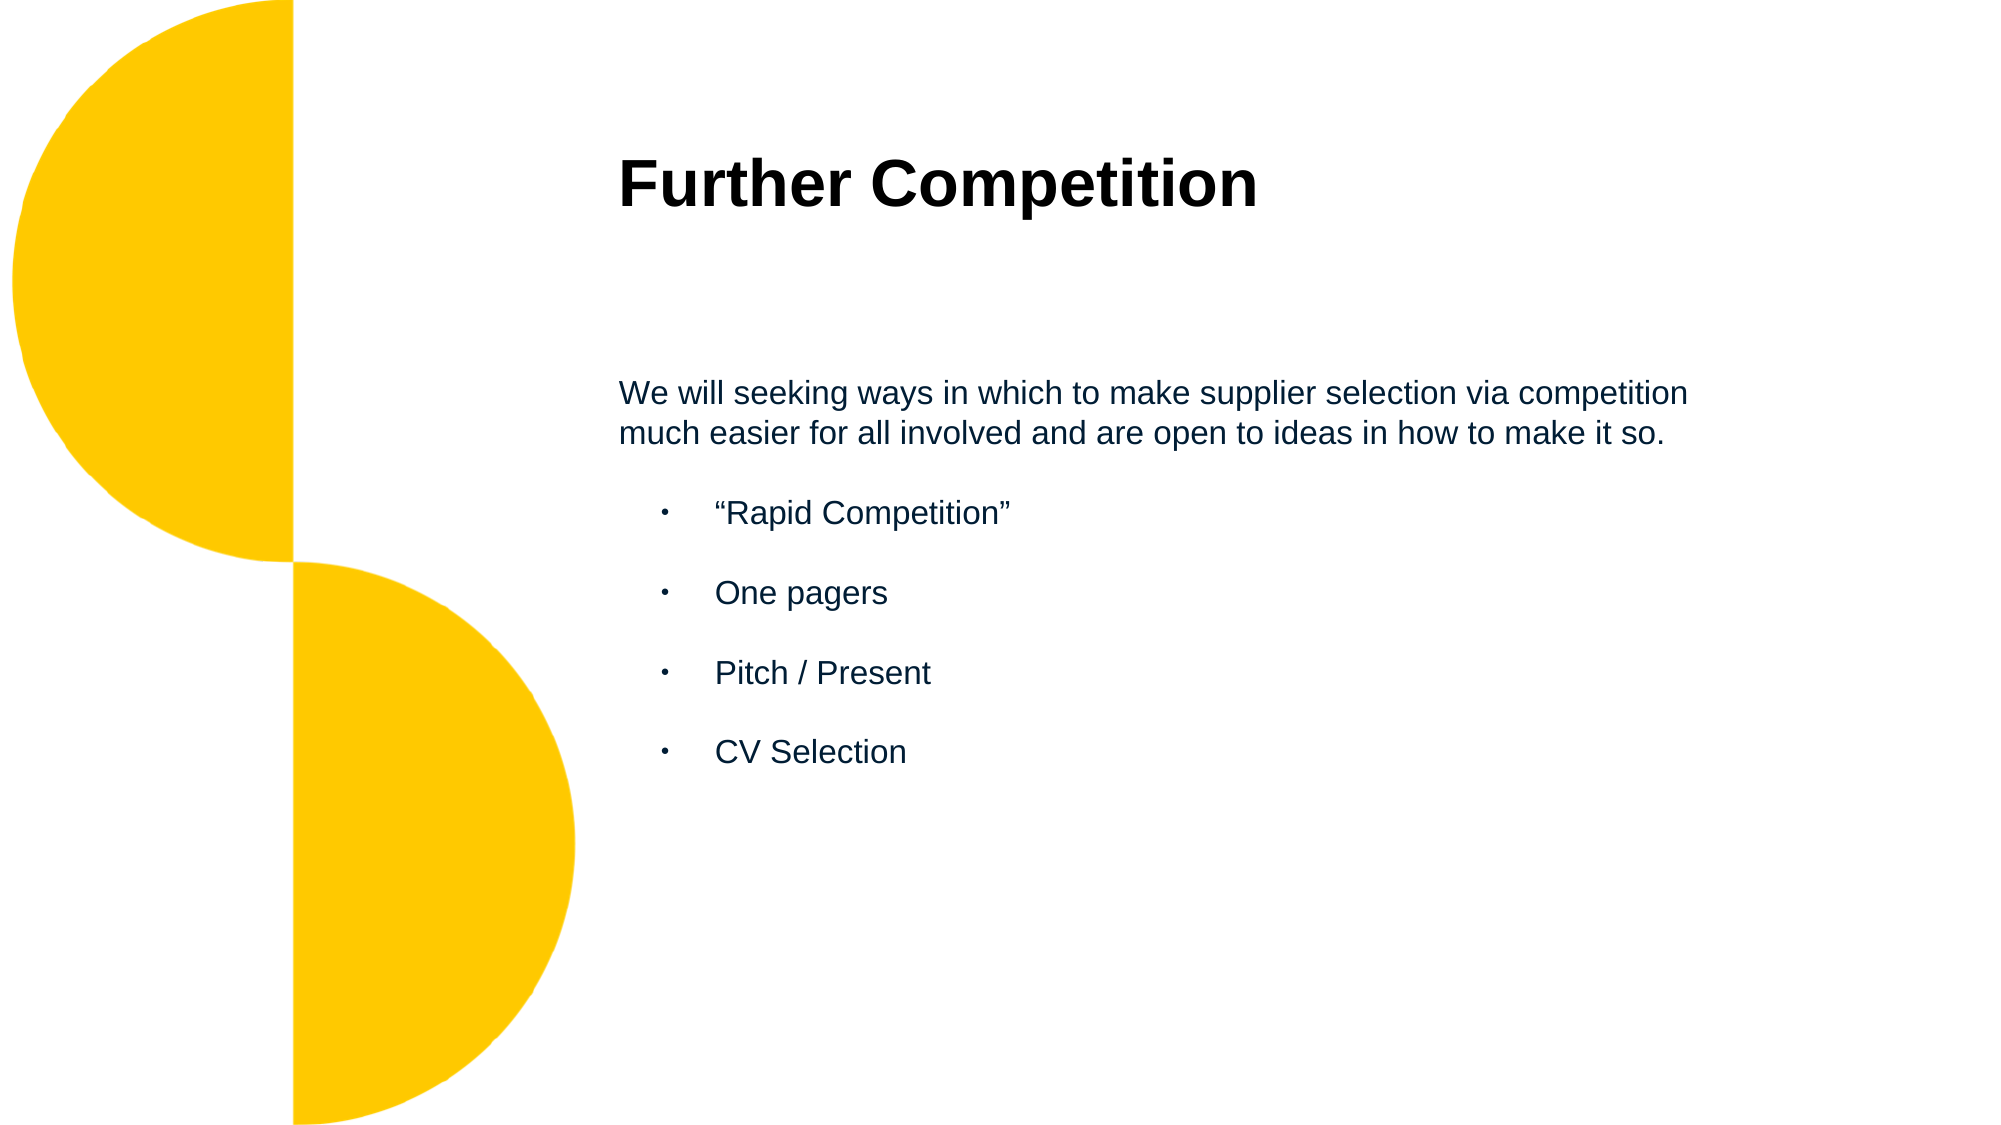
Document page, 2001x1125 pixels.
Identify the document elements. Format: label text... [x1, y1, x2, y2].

title We will seeking ways in which to make supplier selection via competition much easier for all involved and are open to ideas in how to make it so. “Rapid Competition” One pagers Pitch / Present CV Selection [618, 331, 1770, 897]
title Further Competition [618, 139, 1854, 279]
